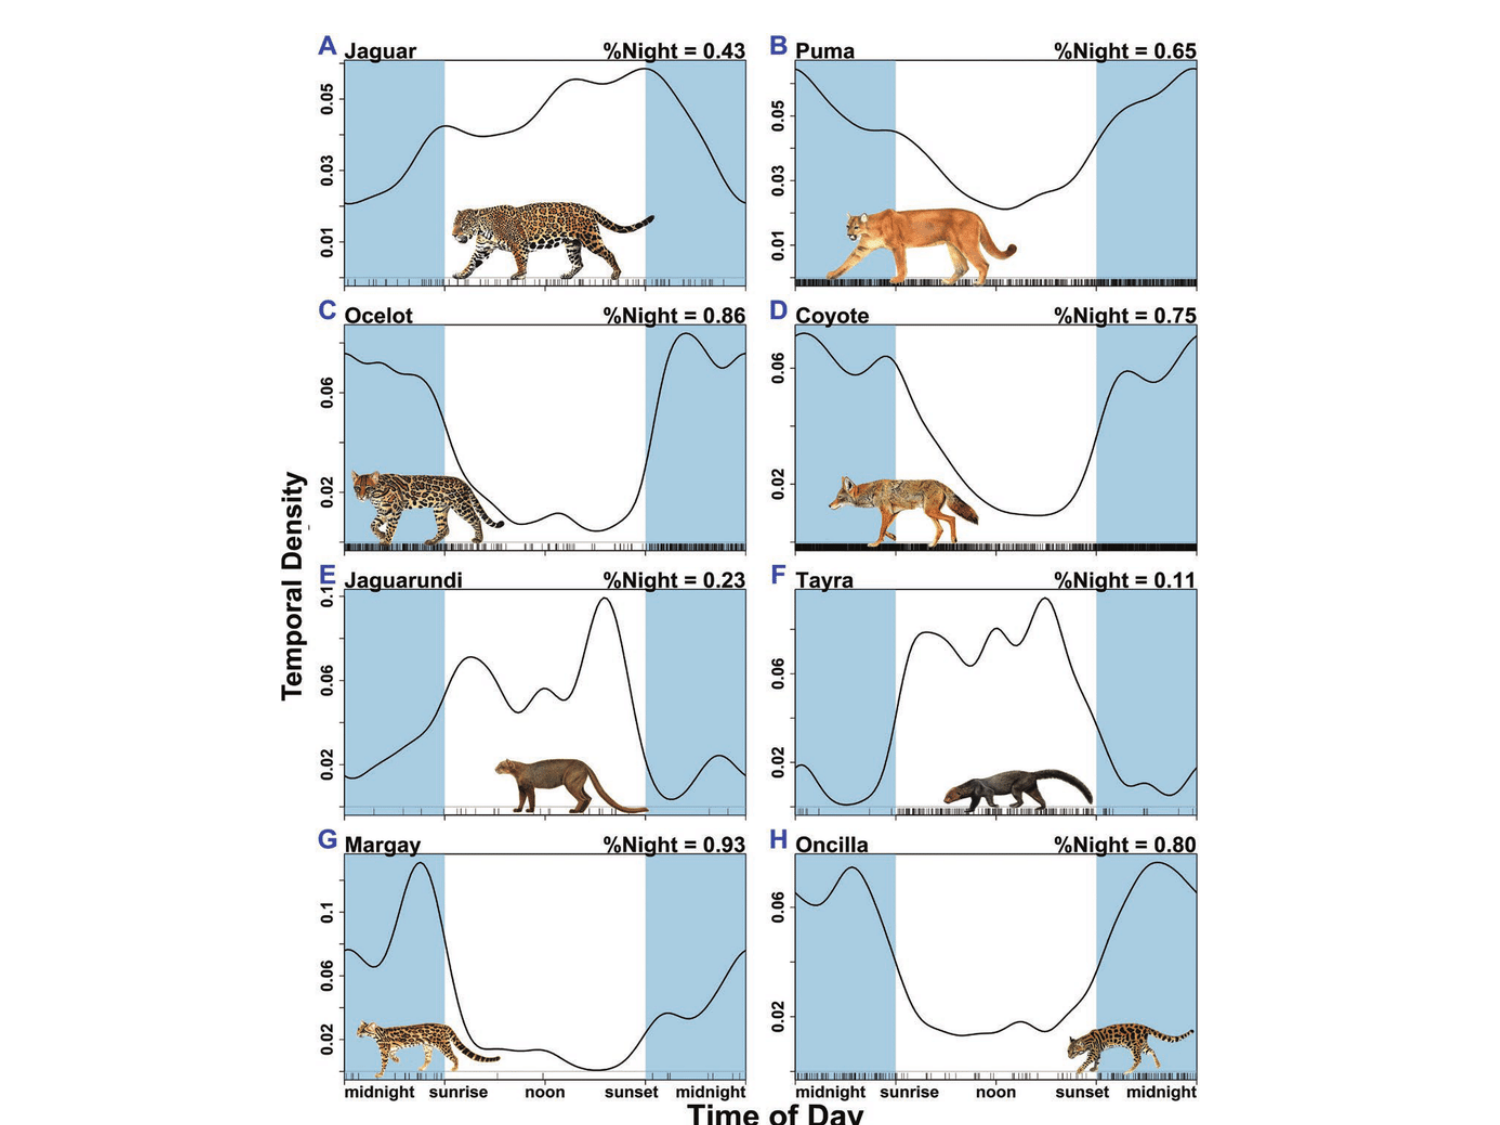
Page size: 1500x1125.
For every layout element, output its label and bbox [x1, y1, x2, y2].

picture [280, 33, 1201, 1125]
